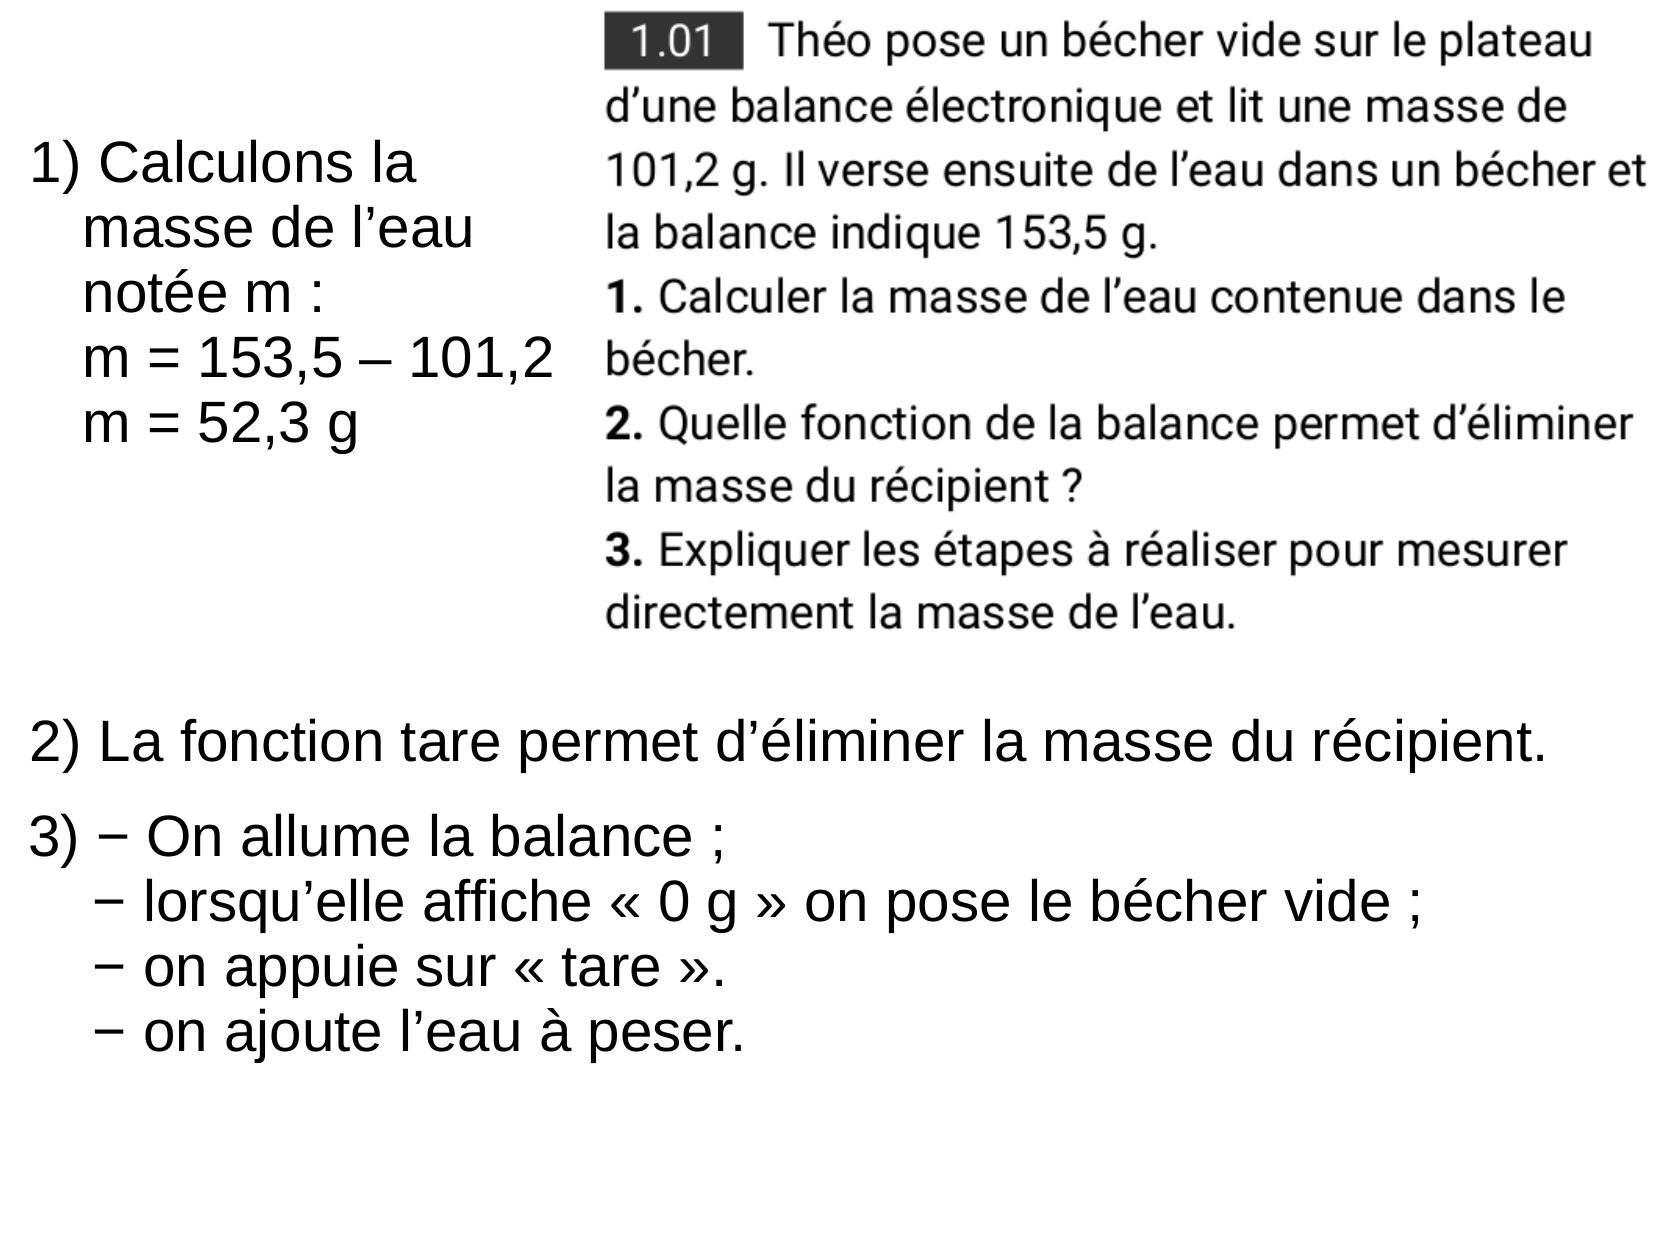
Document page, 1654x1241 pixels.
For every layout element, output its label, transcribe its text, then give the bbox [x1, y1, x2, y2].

picture [597, 8, 1654, 649]
list Calculons la masse de l’eau notée m : m = 153,5 – 101,2 m = 52,3 g La fonction tare permet d’éliminer la masse du récipient. 3) − On allume la balance ; − lorsqu’elle affiche « 0 g » on pose le bécher vide ; − on appuie sur « tare ». − on ajoute l’eau à peser. [11, 129, 1642, 1229]
